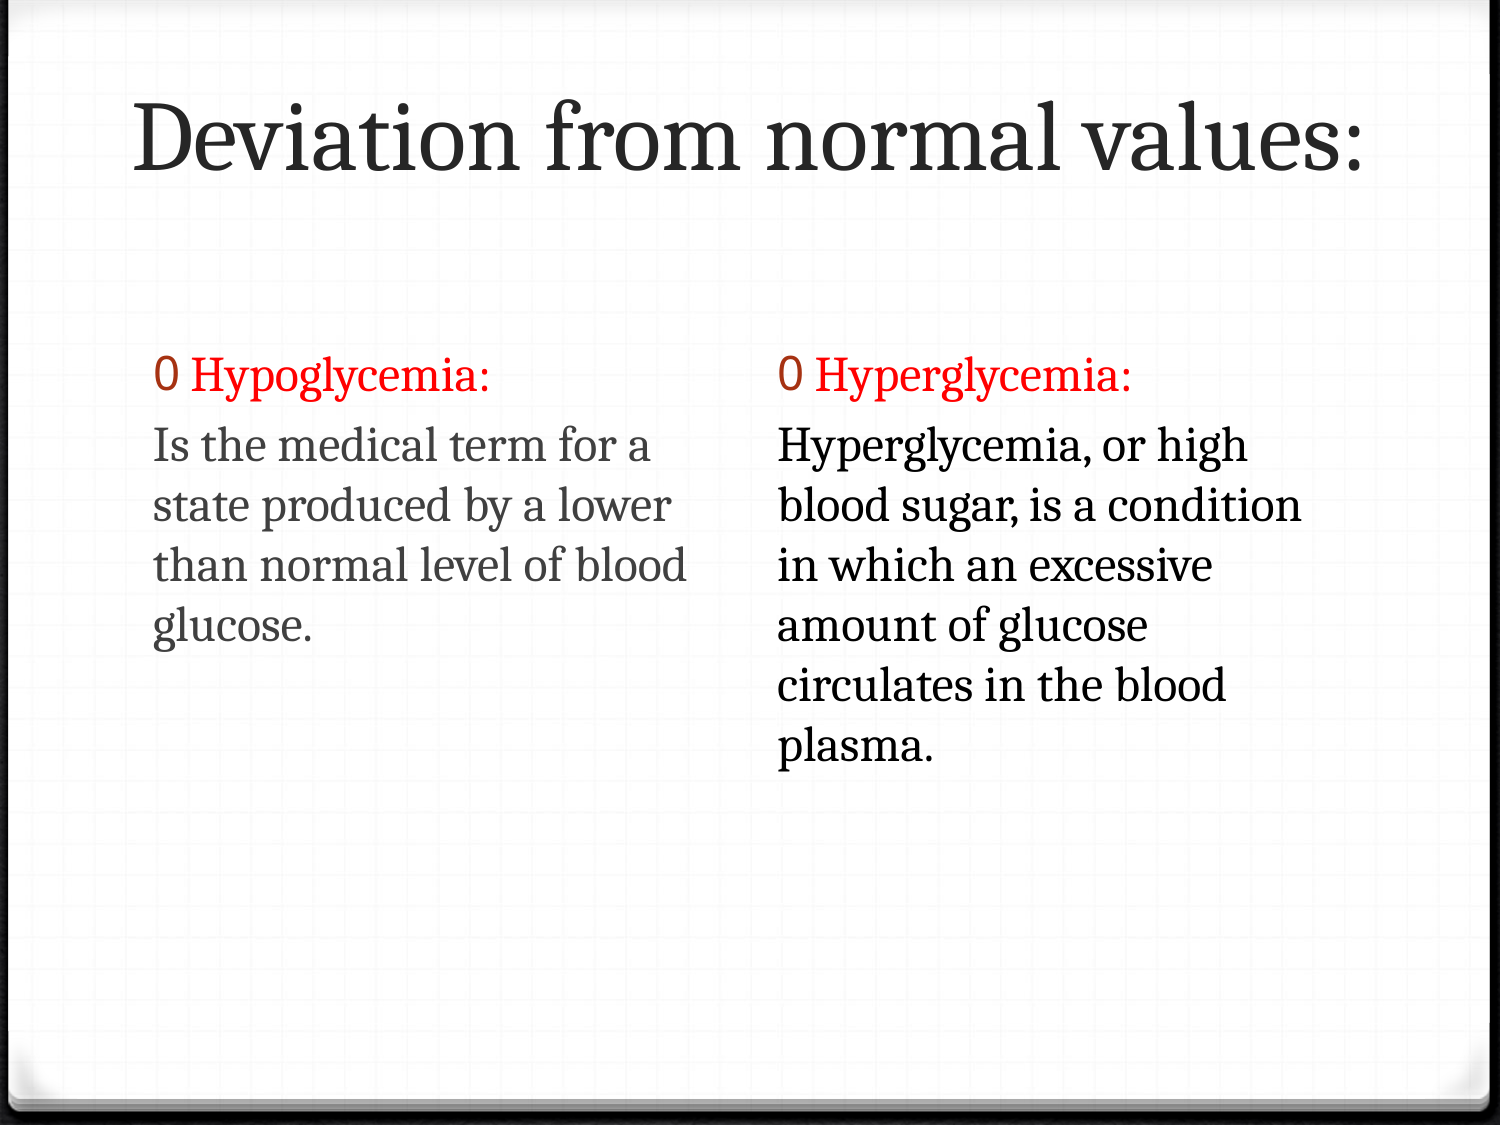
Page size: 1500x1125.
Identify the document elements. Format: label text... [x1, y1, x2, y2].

title Deviation from normal values: [90, 71, 1410, 309]
list Hyperglycemia: Hyperglycemia, or high blood sugar, is a condition in which an excessive amount of glucose circulates in the blood plasma. [761, 334, 1362, 983]
list Hypoglycemia: Is the medical term for a state produced by a lower than normal level of blood glucose. [138, 334, 738, 983]
picture [0, 0, 1500, 1125]
